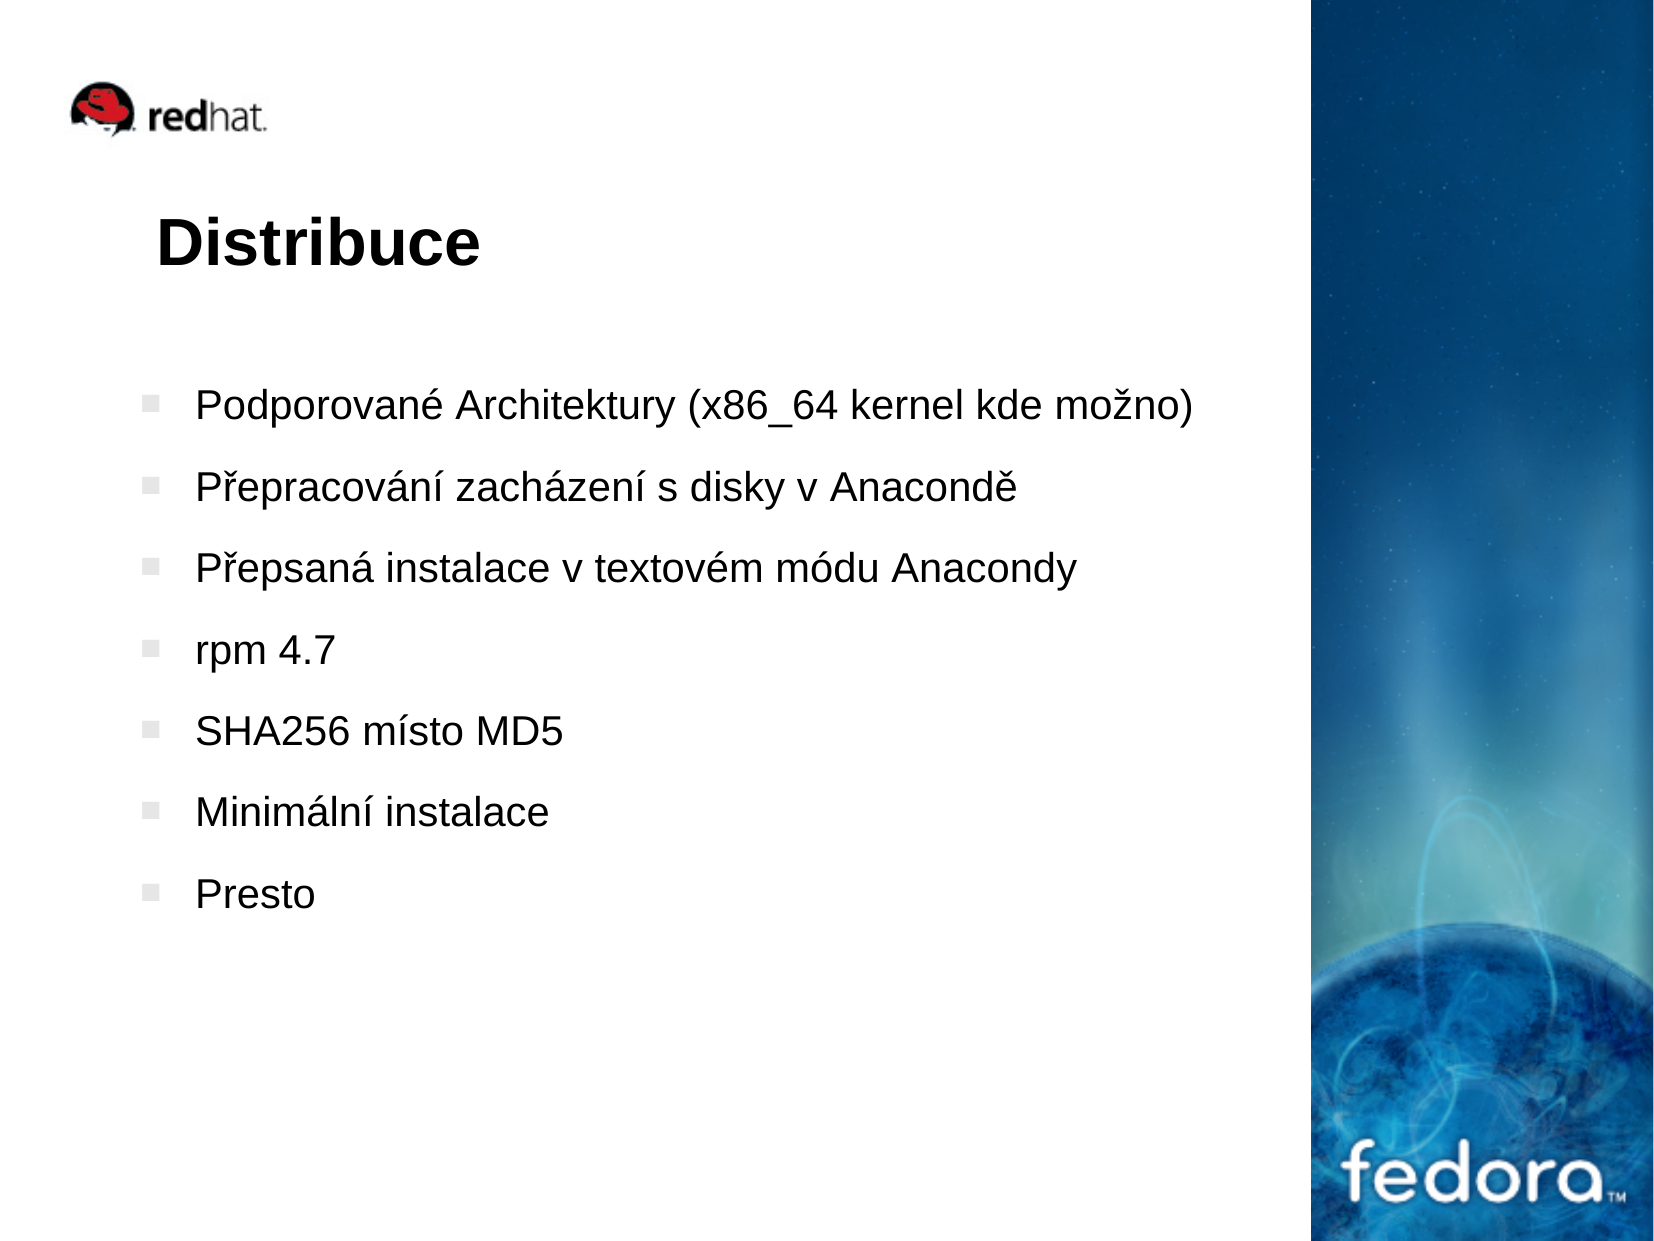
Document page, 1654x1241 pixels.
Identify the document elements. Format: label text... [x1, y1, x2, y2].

title Distribuce [156, 196, 1311, 288]
list Podporované Architektury (x86_64 kernel kde možno) Přepracování zacházení s disky v Anacondě Přepsaná instalace v textovém módu Anacondy rpm 4.7 SHA256 místo MD5 Minimální instalace Presto [124, 358, 1300, 1163]
picture [0, 0, 1654, 1241]
